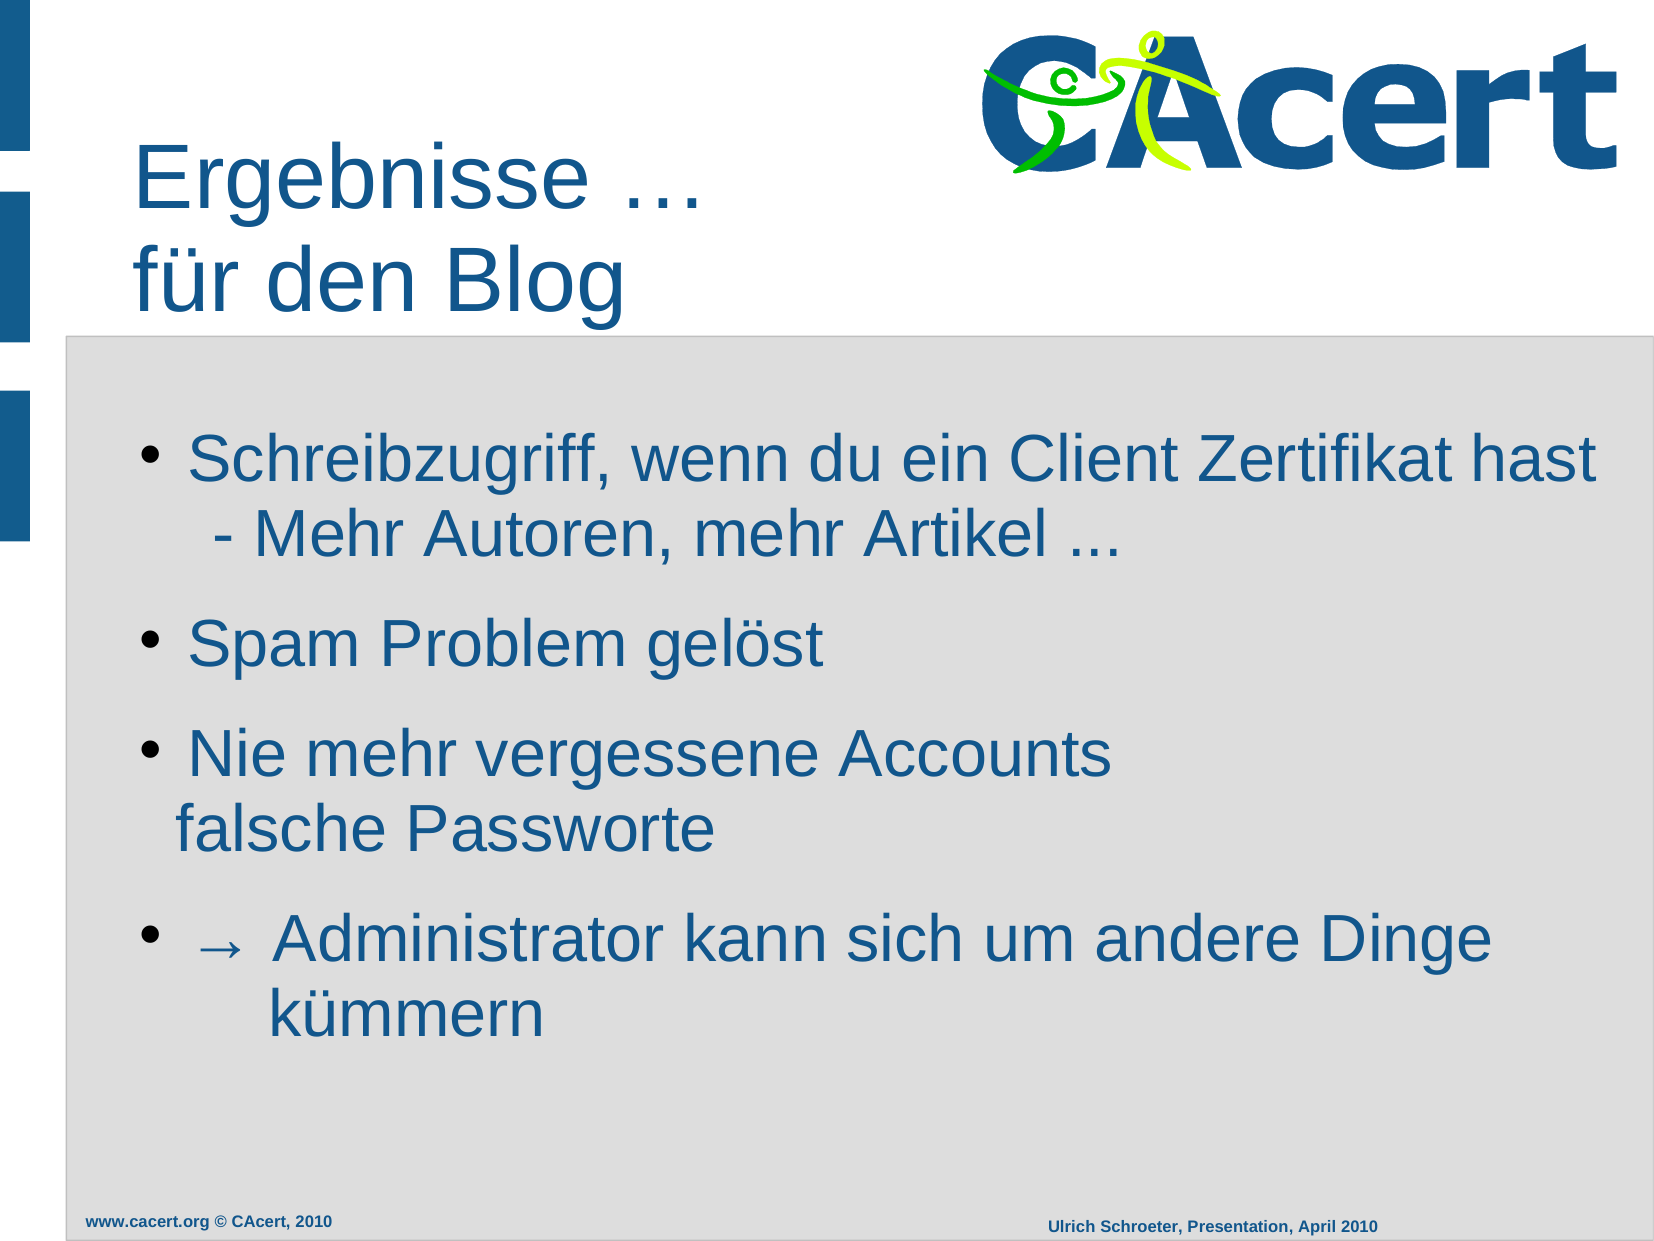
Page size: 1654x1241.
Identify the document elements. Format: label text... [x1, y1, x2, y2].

text_box Ergebnisse … für den Blog [118, 118, 725, 339]
text_box Schreibzugriff, wenn du ein Client Zertifikat hast - Mehr Autoren, mehr Artikel ... Spam Problem gelöst Nie mehr vergessene Accounts falsche Passworte → Administrator kann sich um andere Dinge kümmern [124, 413, 1606, 1058]
